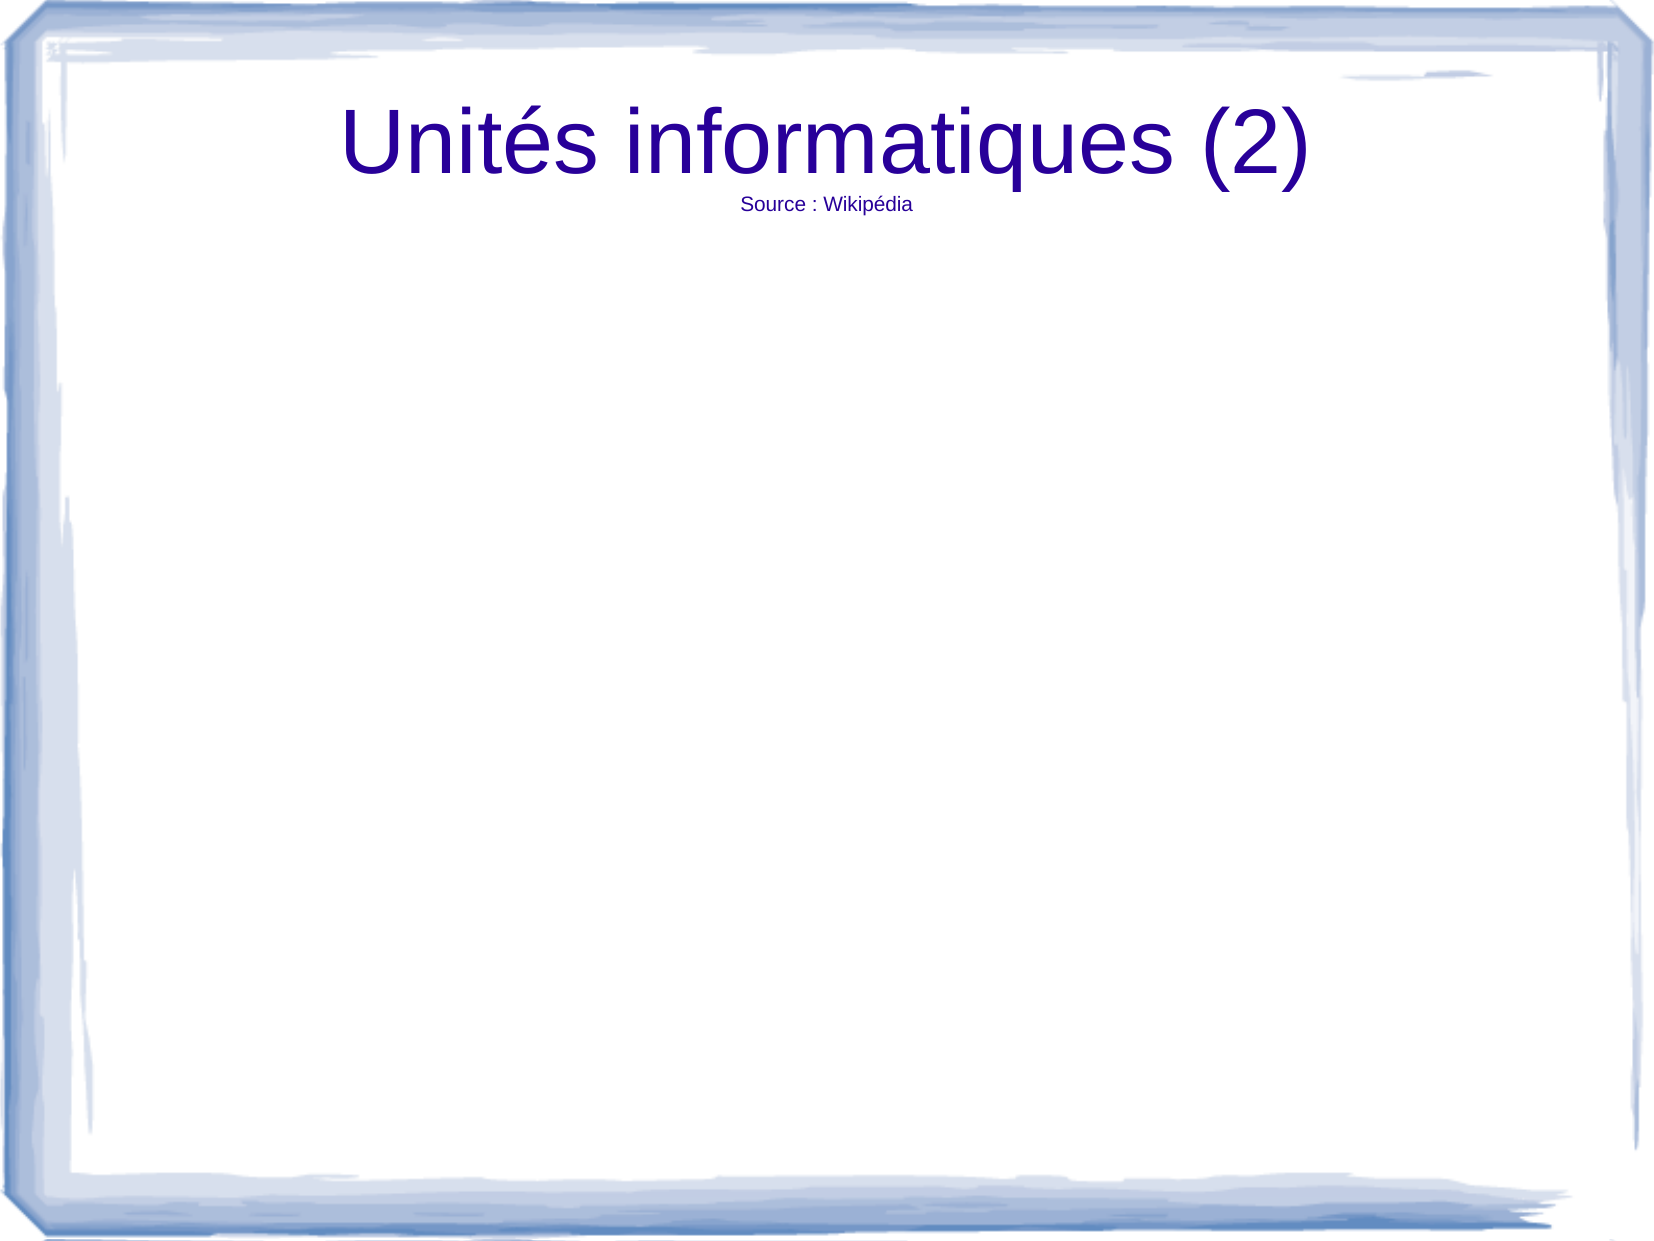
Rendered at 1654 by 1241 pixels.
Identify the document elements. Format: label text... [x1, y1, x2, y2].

picture [0, 0, 1654, 1241]
title Unités informatiques (2) Source : Wikipédia [82, 49, 1571, 257]
